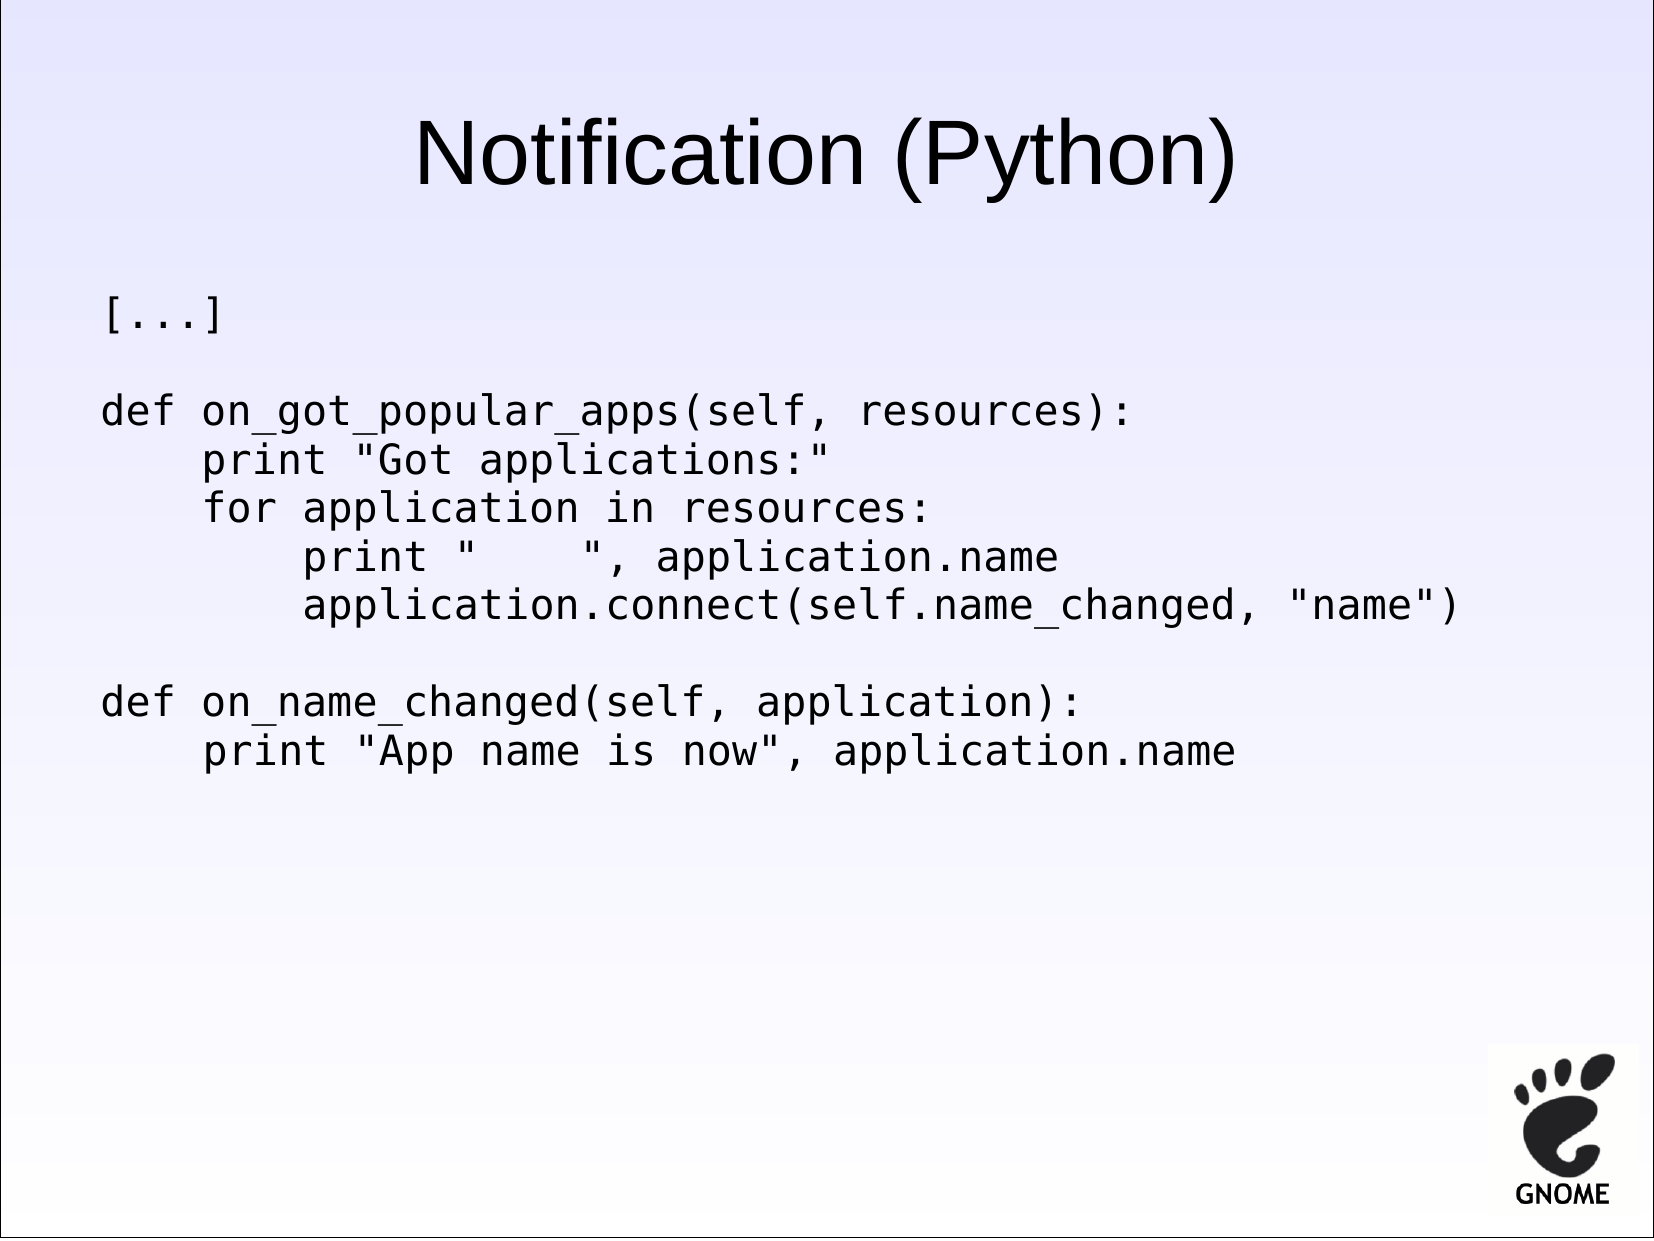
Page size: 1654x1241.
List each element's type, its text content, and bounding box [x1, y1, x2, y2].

picture [1488, 1044, 1639, 1216]
list [...] def on_got_popular_apps(self, resources): print "Got applications:" for application in resources: print " ", application.name application.connect(self.name_changed, "name") def on_name_changed(self, application): print "App name is now", application.name [82, 290, 1571, 1094]
title Notification (Python) [82, 56, 1571, 250]
